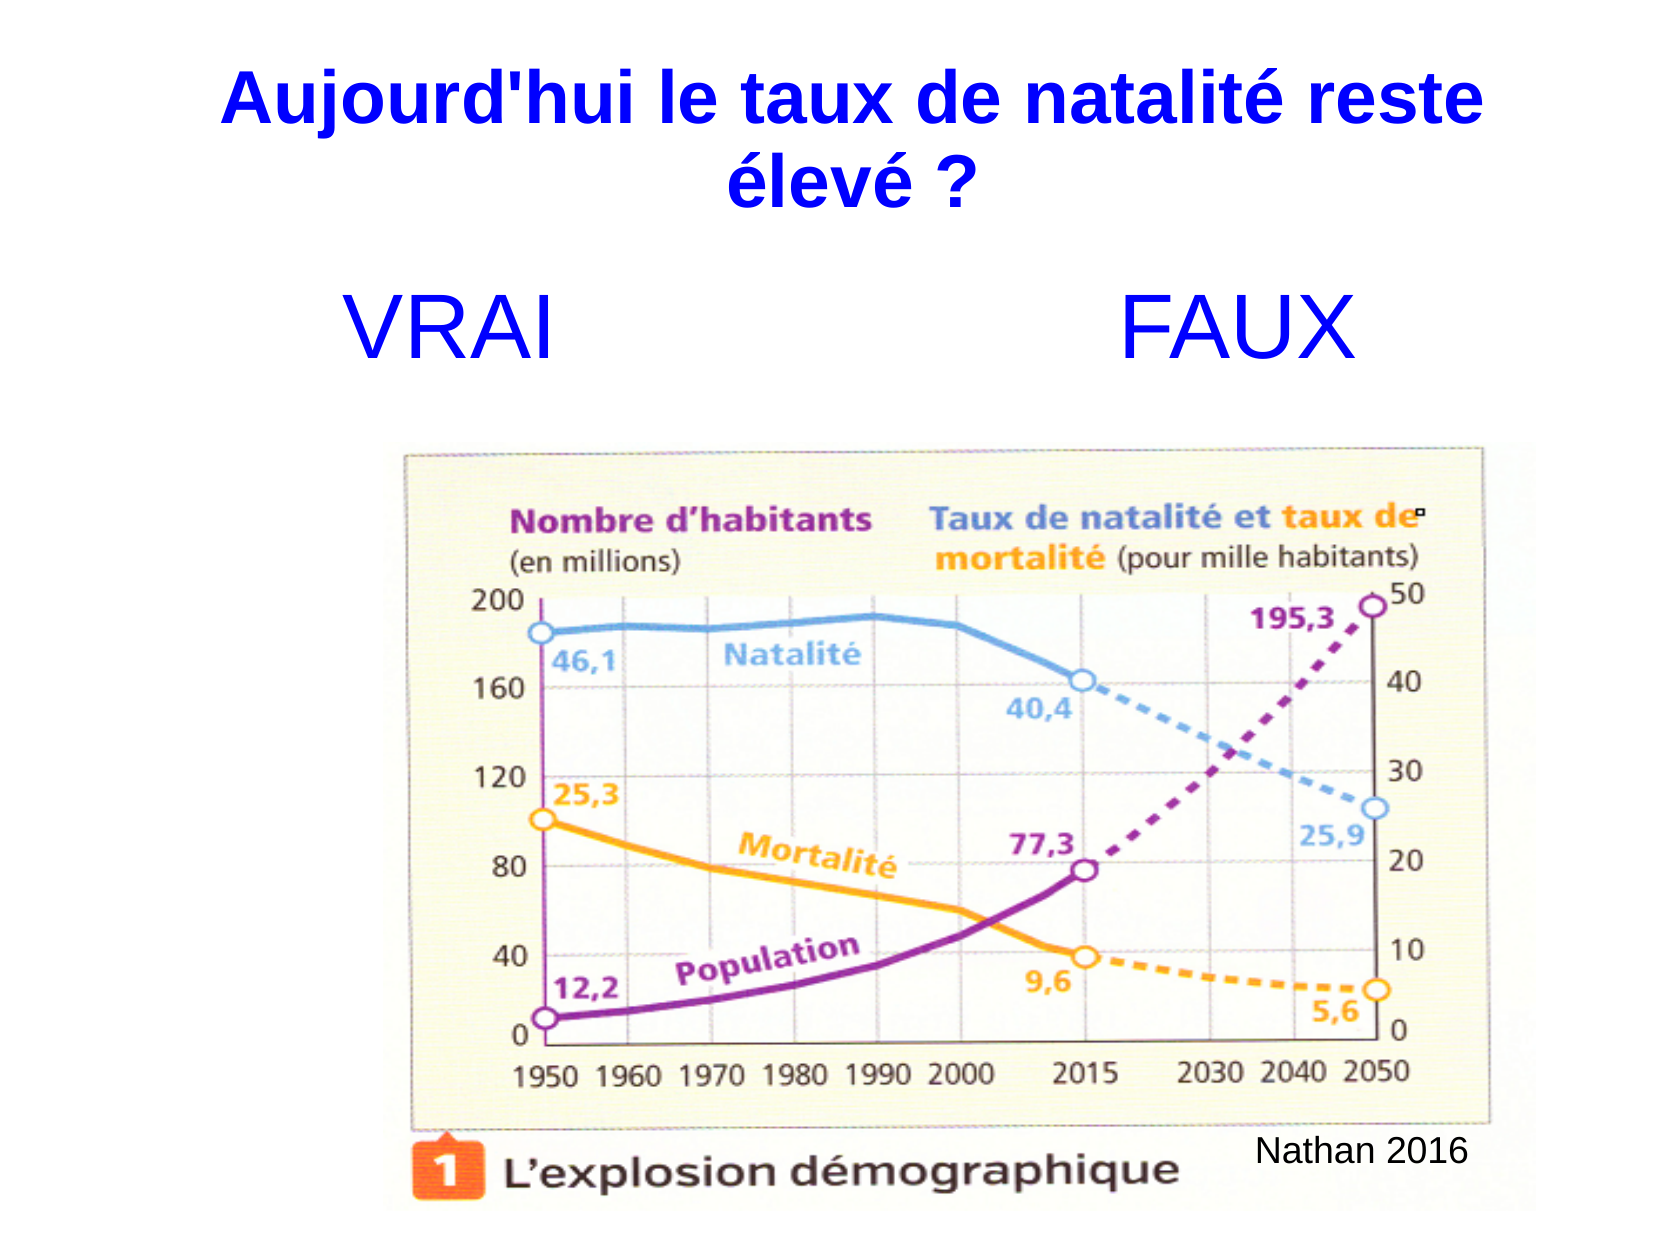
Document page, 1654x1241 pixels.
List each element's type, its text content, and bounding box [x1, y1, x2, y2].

text_box Nathan 2016 [1240, 1122, 1565, 1179]
title Aujourd'hui le taux de natalité reste élevé ? [82, 29, 1625, 250]
title VRAI FAUX [106, 274, 1595, 482]
picture [383, 442, 1536, 1211]
